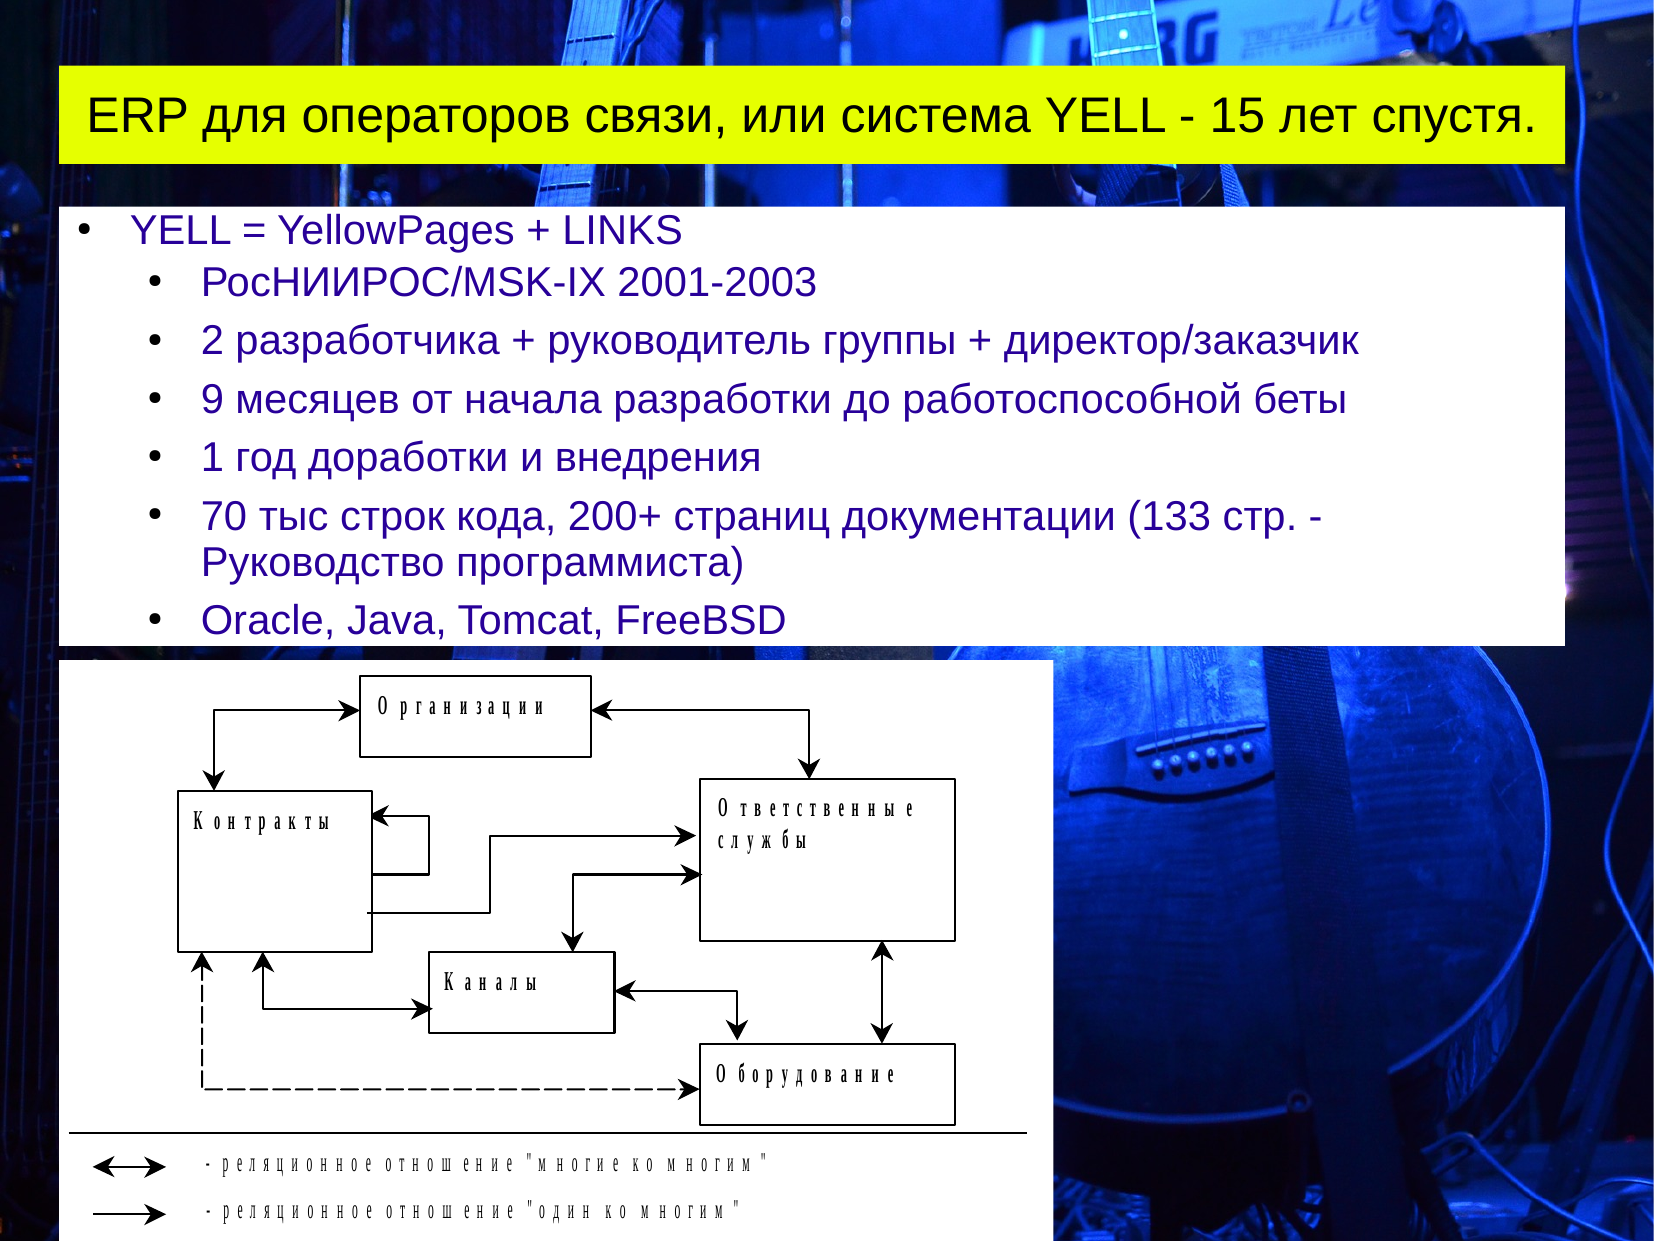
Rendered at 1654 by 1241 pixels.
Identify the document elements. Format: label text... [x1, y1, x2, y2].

list YELL = YellowPages + LINKS РосНИИРОС/MSK-IX 2001-2003 2 разработчика + руководитель группы + директор/заказчик 9 месяцев от начала разработки до работоспособной беты 1 год доработки и внедрения 70 тыс строк кода, 200+ страниц документации (133 стр. - Руководство программиста) Oracle, Java, Tomcat, FreeBSD [59, 206, 1565, 646]
title ERP для операторов связи, или система YELL - 15 лет спустя. [59, 65, 1566, 164]
picture [0, 0, 1654, 1241]
